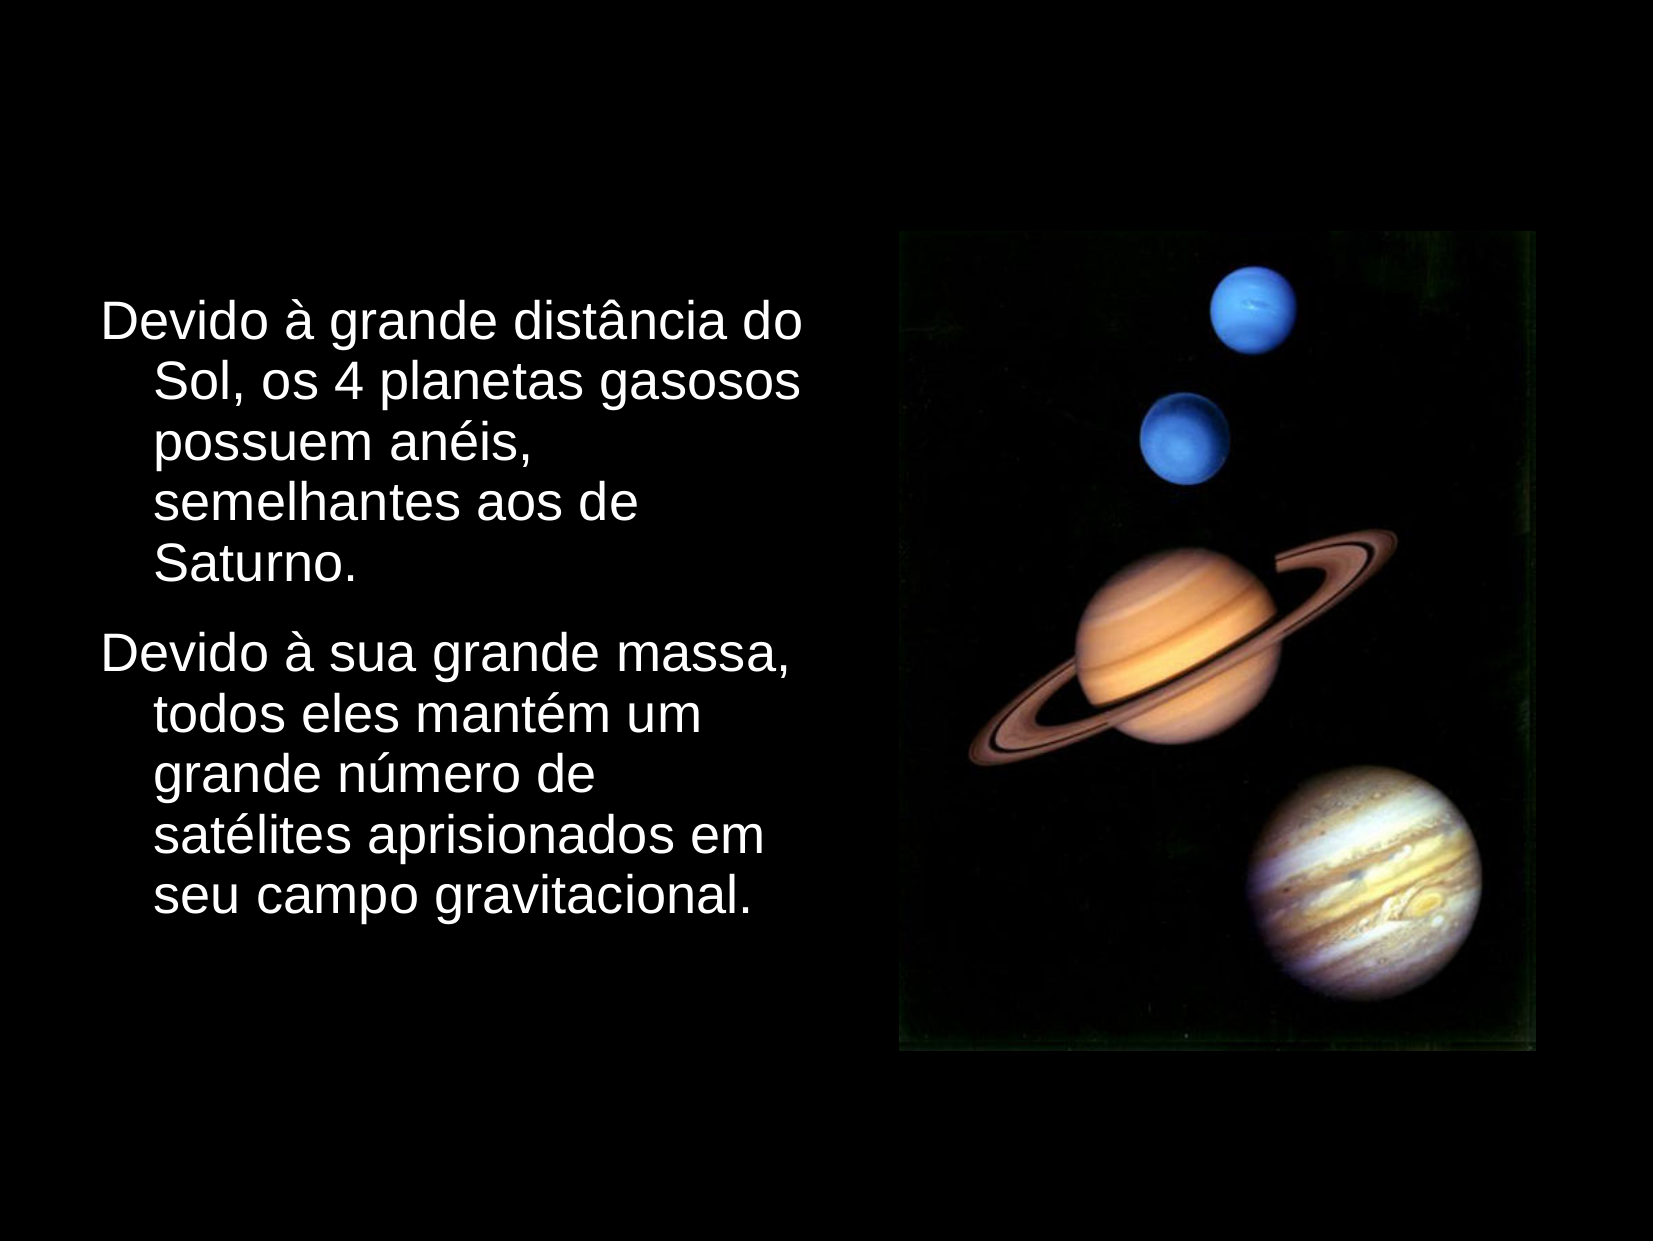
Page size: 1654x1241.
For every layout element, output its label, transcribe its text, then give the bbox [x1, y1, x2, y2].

picture [899, 231, 1536, 1051]
list Devido à grande distância do Sol, os 4 planetas gasosos possuem anéis, semelhantes aos de Saturno. Devido à sua grande massa, todos eles mantém um grande número de satélites aprisionados em seu campo gravitacional. [82, 290, 809, 1109]
